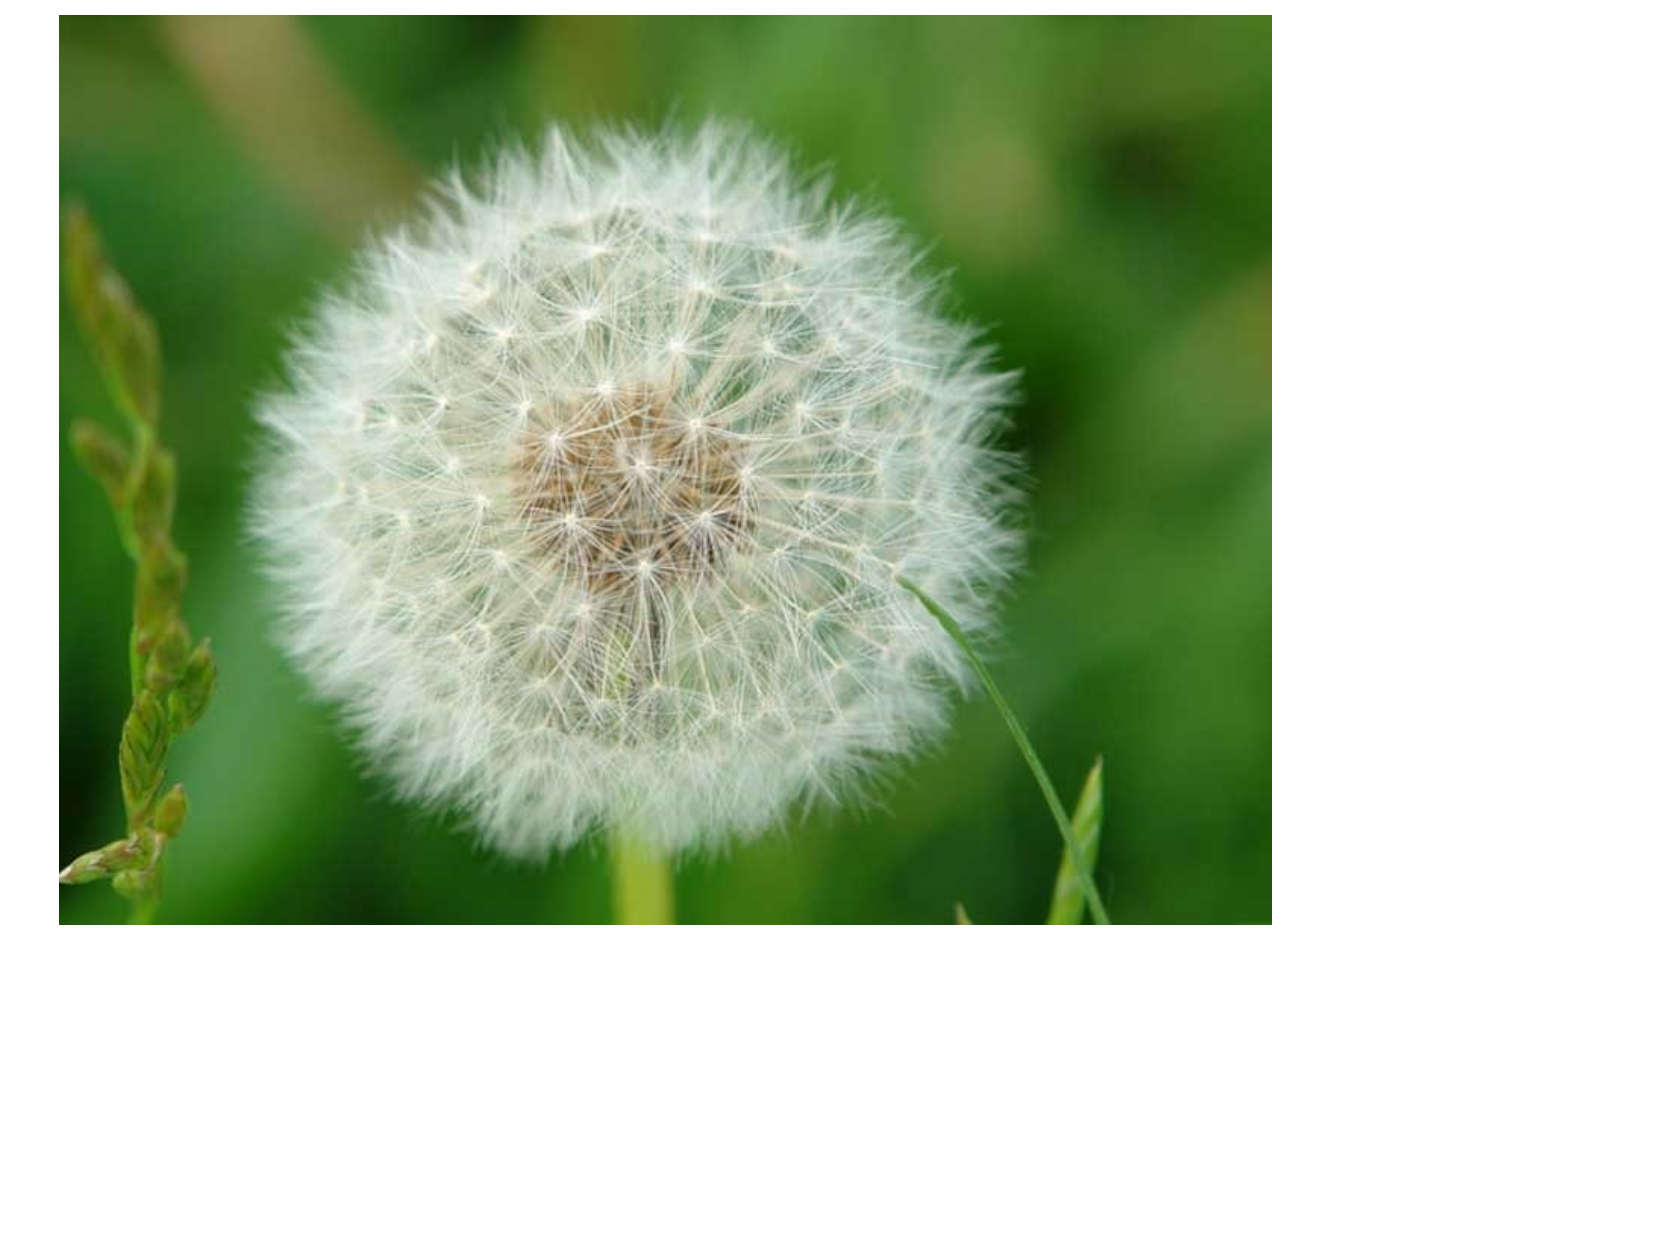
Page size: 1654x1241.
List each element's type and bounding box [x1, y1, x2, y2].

picture [59, 15, 1272, 925]
